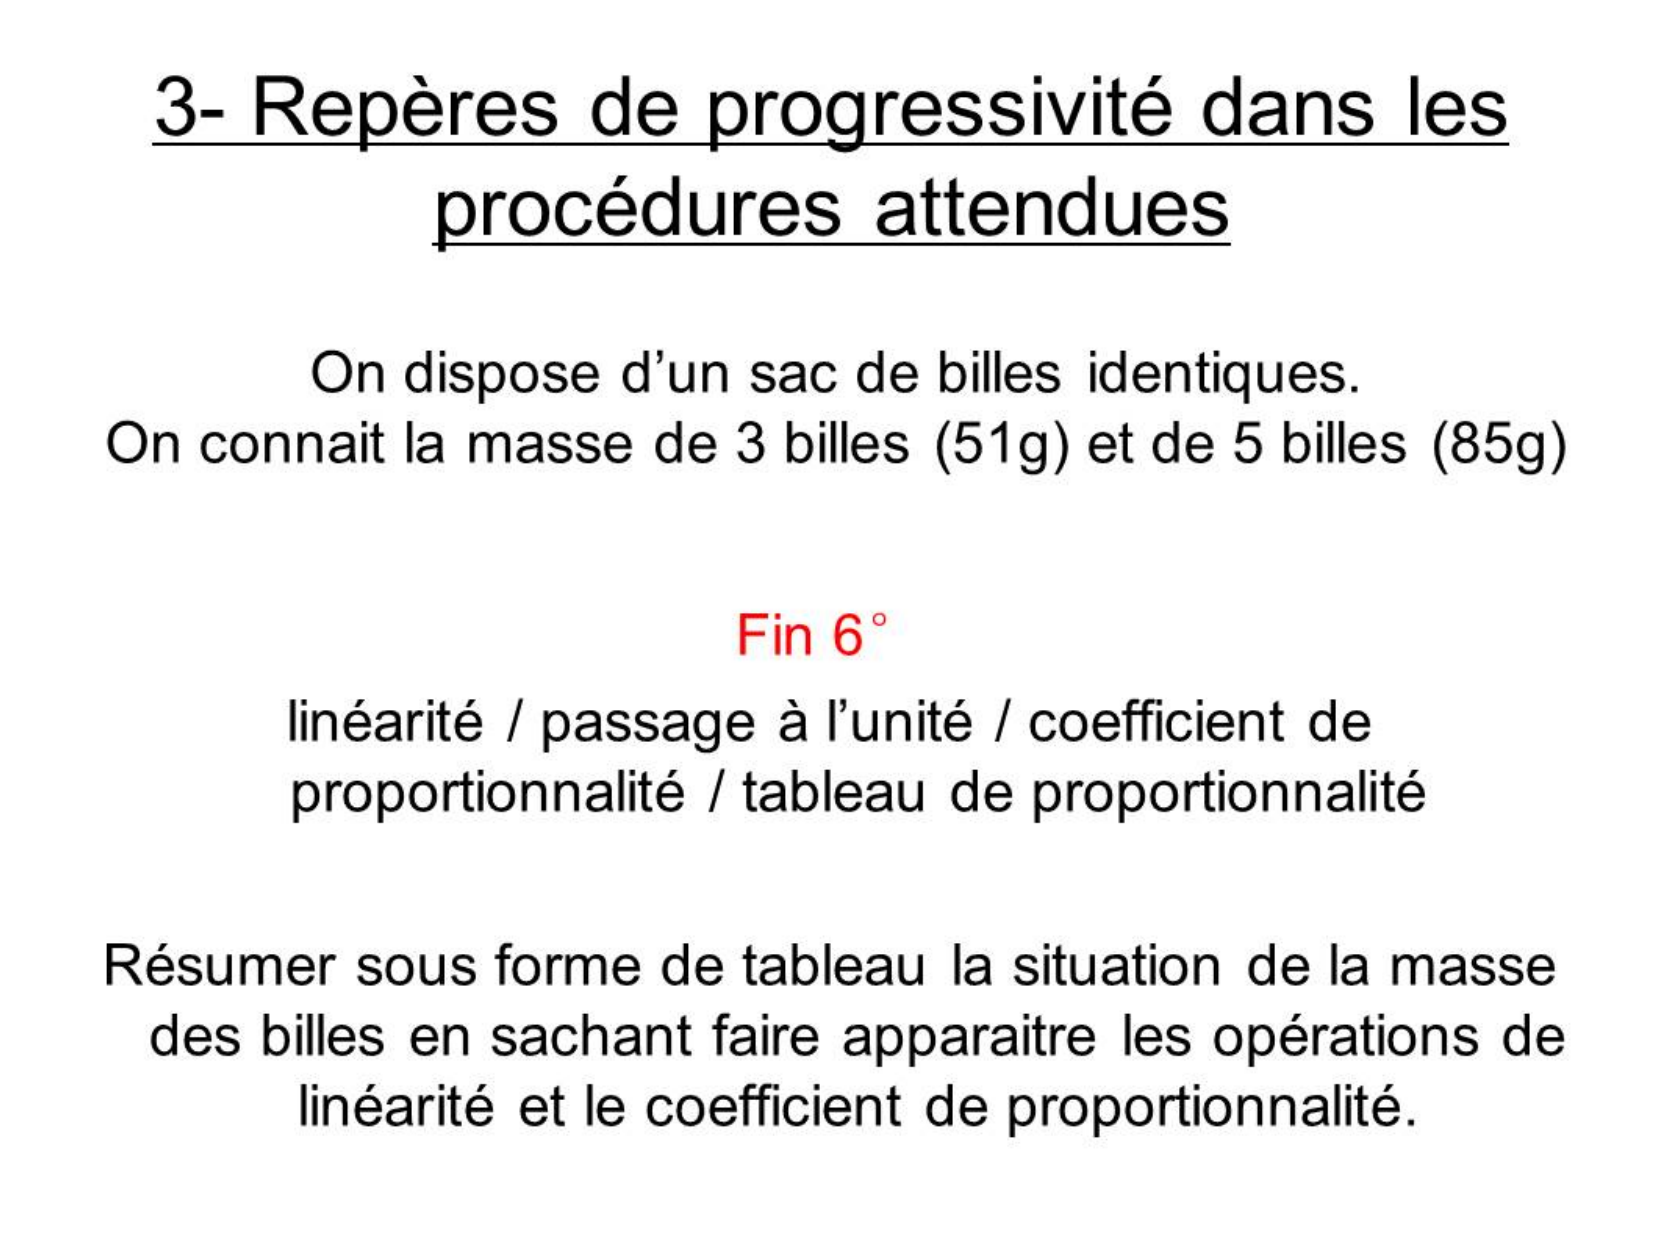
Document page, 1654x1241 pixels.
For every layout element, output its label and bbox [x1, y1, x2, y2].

picture [82, 35, 1583, 1161]
